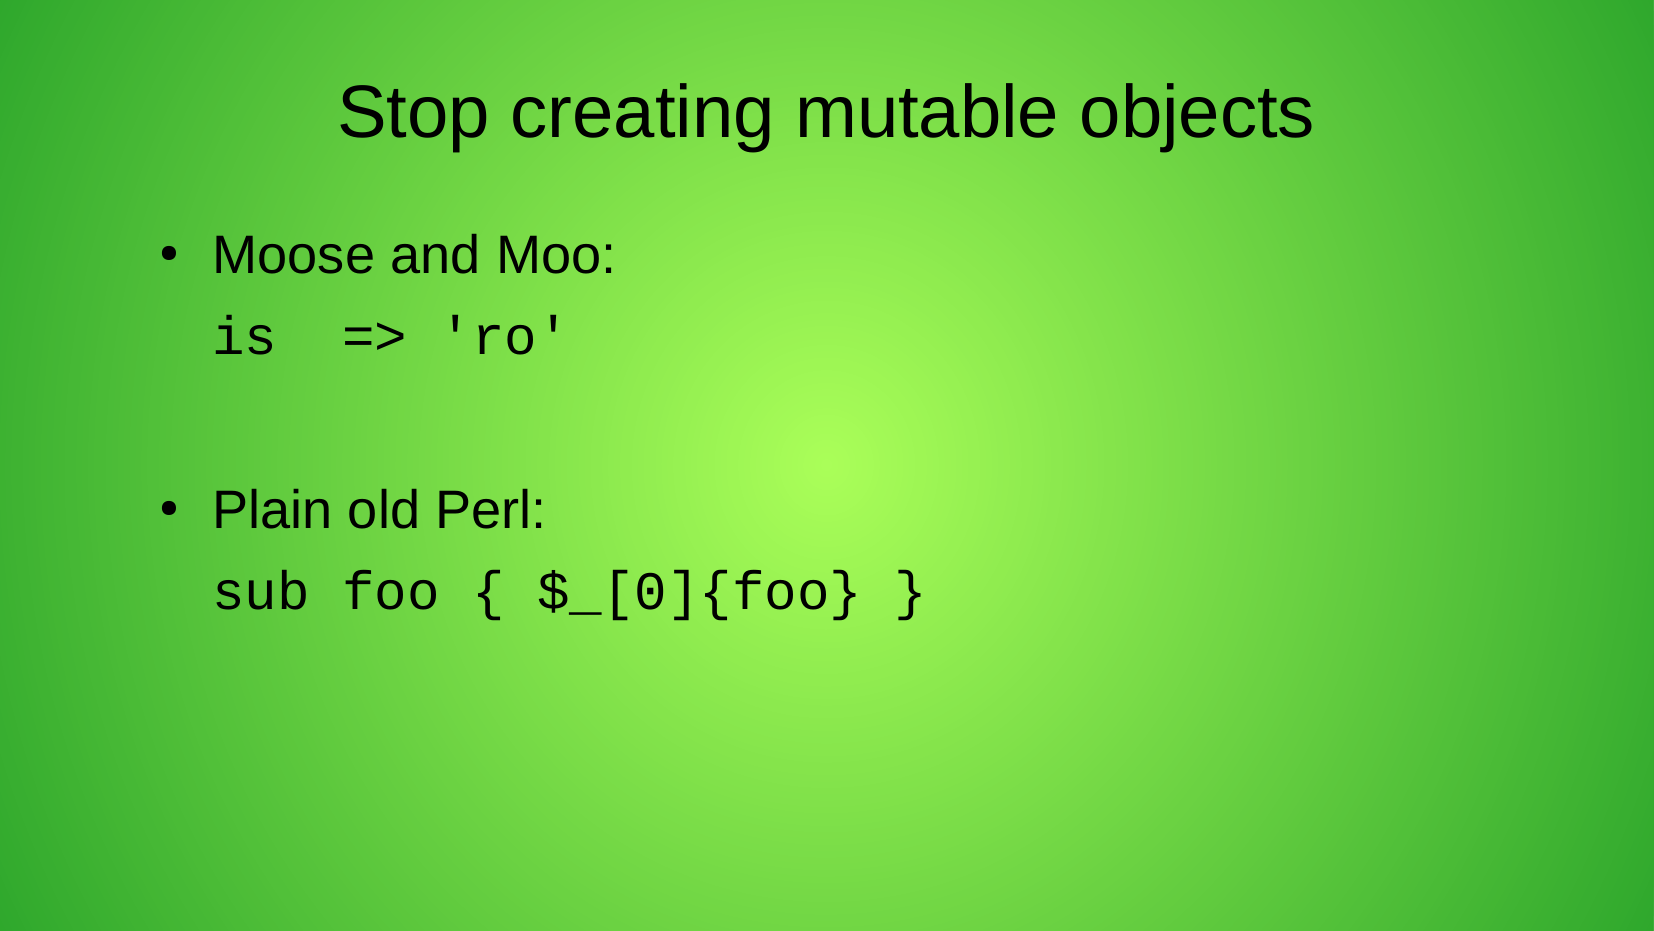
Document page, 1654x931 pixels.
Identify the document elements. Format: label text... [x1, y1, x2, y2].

title Stop creating mutable objects [82, 35, 1571, 189]
list Moose and Moo: is => 'ro' Plain old Perl: sub foo { $_[0]{foo} } [141, 224, 1571, 764]
